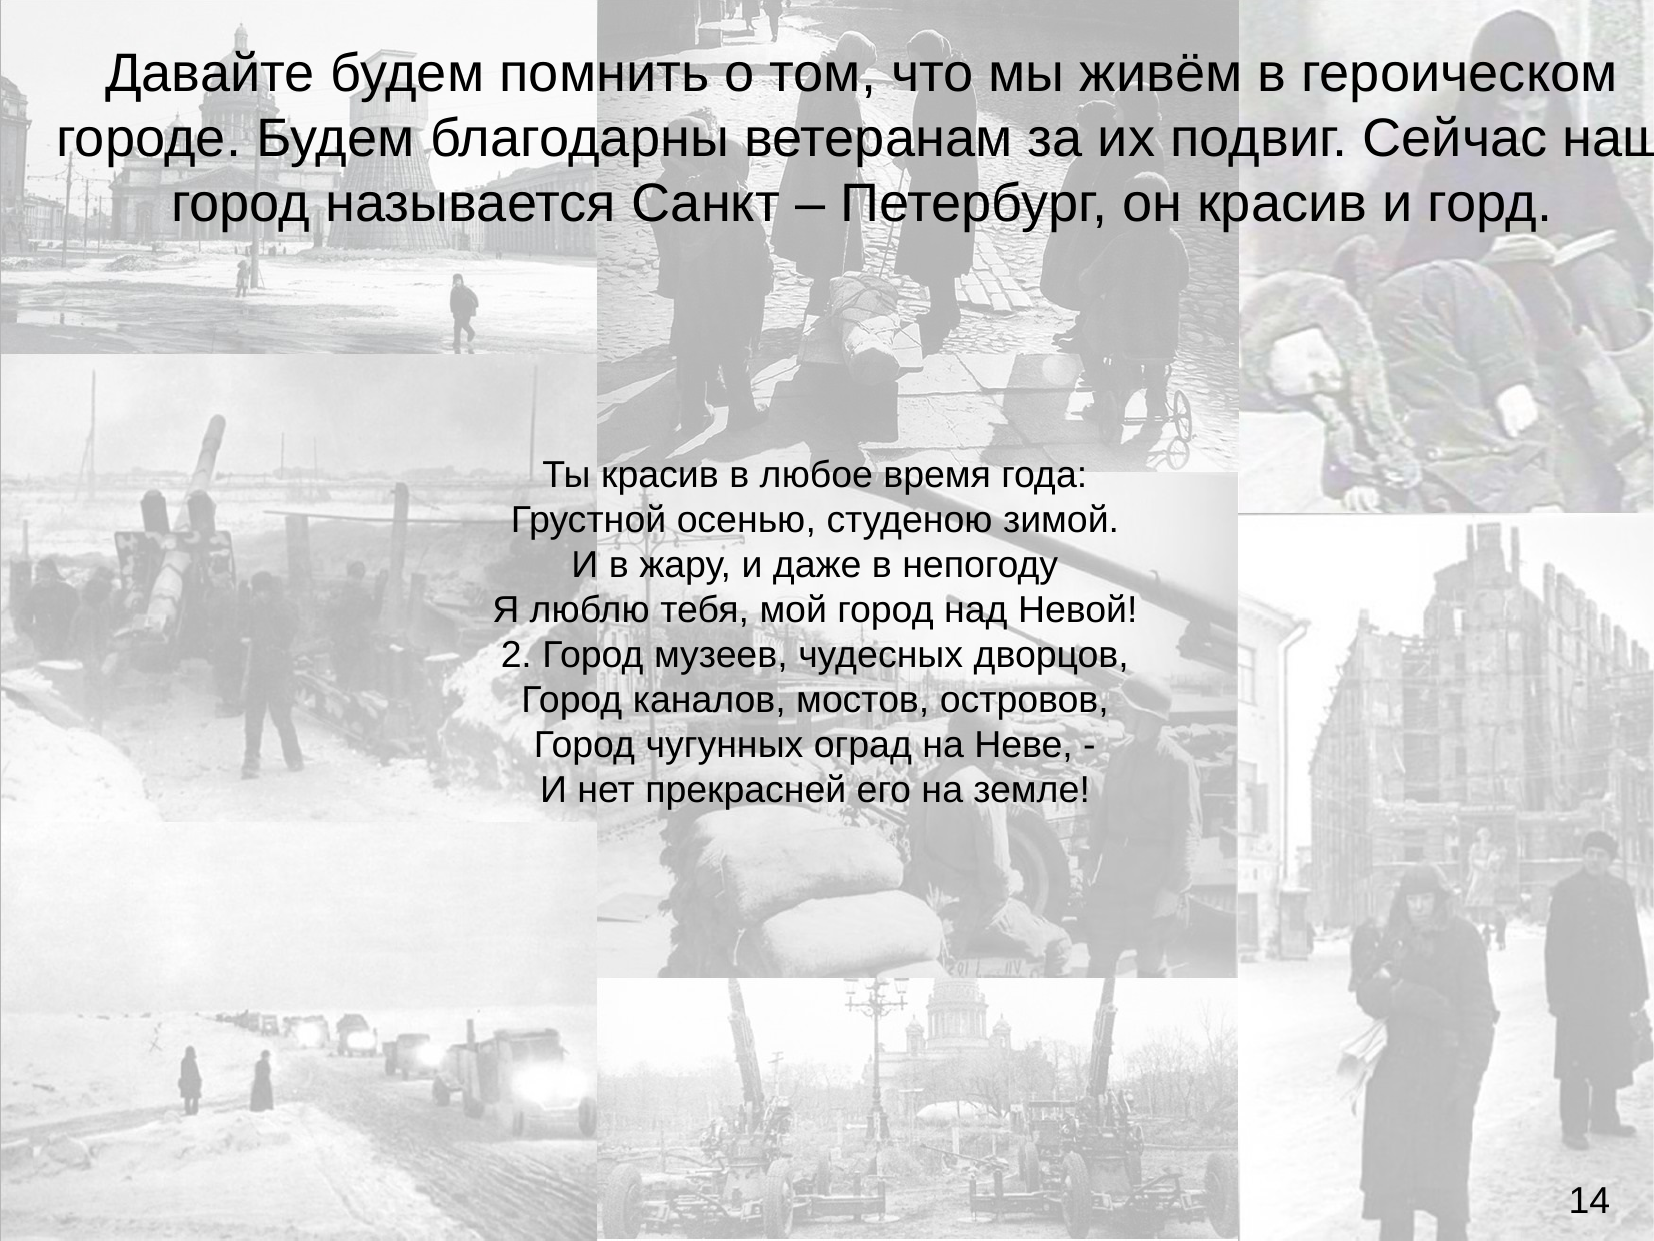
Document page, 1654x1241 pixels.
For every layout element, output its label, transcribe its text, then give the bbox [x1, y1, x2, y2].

text_box Ты красив в любое время года: Грустной осенью, студеною зимой. И в жару, и даже в непогоду Я люблю тебя, мой город над Невой! 2. Город музеев, чудесных дворцов, Город каналов, мостов, островов, Город чугунных оград на Неве, - И нет прекрасней его на земле! [6, 442, 1624, 1035]
text_box <номер> [1033, 1169, 1625, 1241]
picture [0, 0, 1654, 1241]
text_box Давайте будем помнить о том, что мы живём в героическом городе. Будем благодарны ветеранам за их подвиг. Сейчас наш город называется Санкт – Петербург, он красив и горд. [41, 29, 1654, 226]
